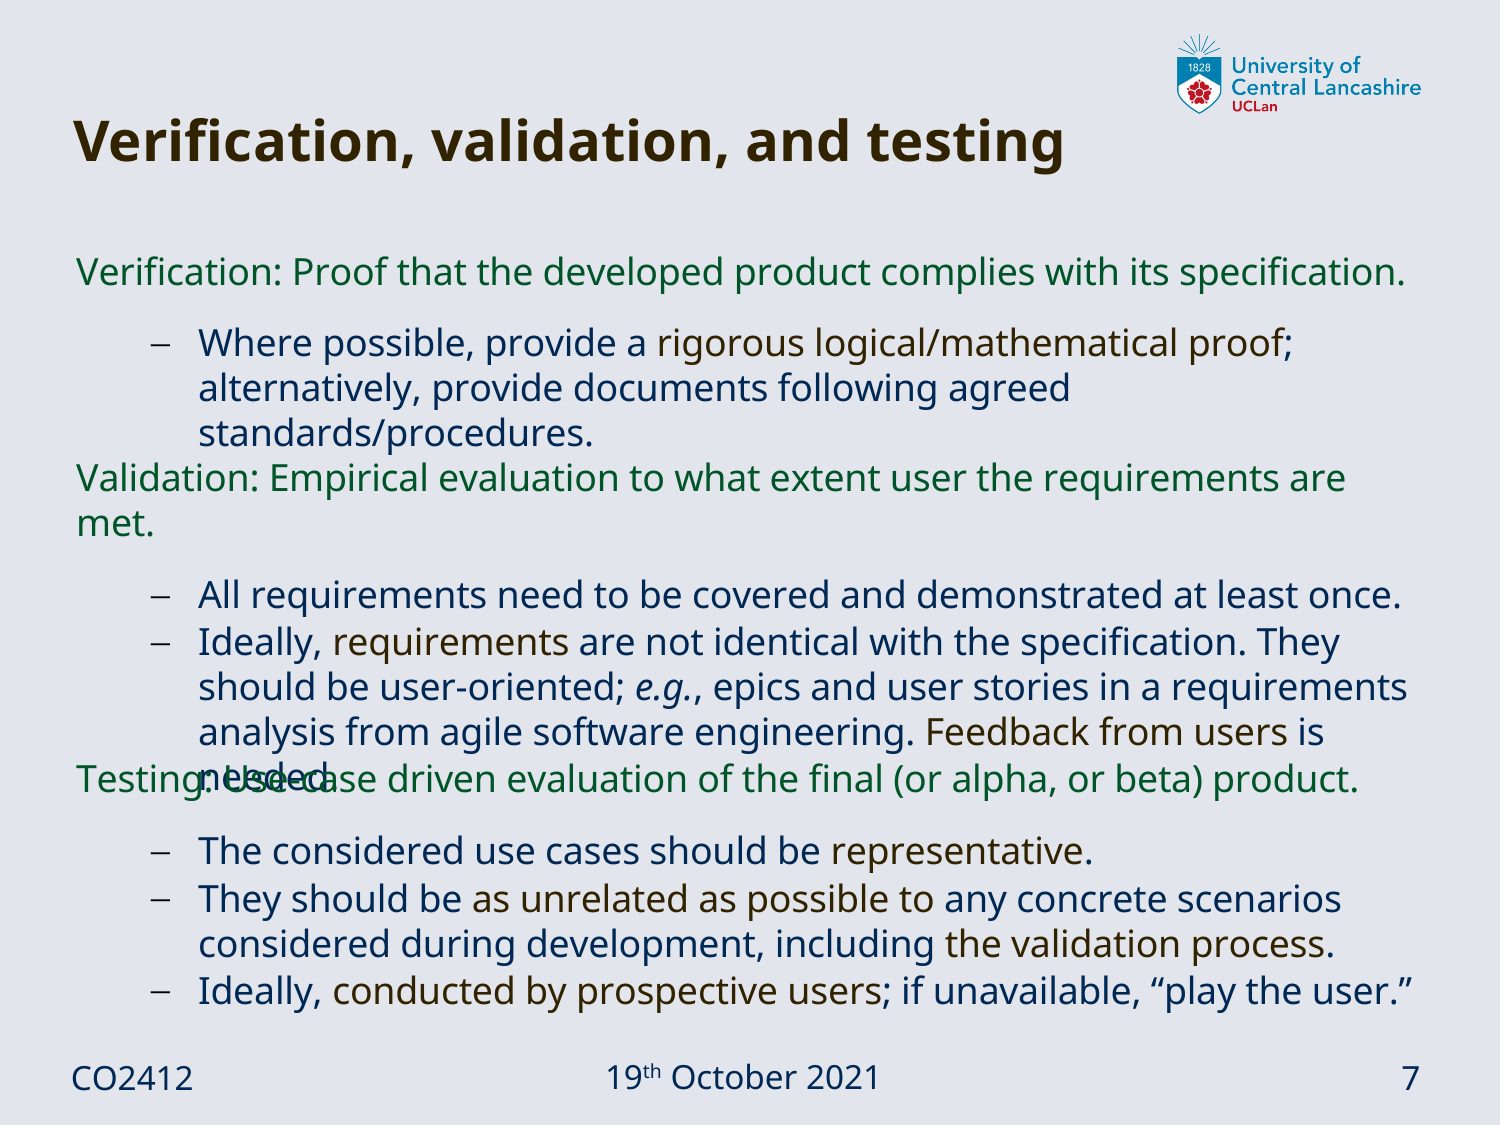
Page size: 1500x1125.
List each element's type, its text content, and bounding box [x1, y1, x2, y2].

picture [1177, 34, 1421, 93]
text_box Verification: Proof that the developed product complies with its specification. Where possible, provide a rigorous logical/mathematical proof; alternatively, provide documents following agreed standards/procedures. [59, 240, 1484, 417]
text_box Validation: Empirical evaluation to what extent user the requirements are met. All requirements need to be covered and demonstrated at least once. Ideally, requirements are not identical with the specification. They should be user-oriented; e.g., epics and user stories in a requirements analysis from agile software engineering. Feedback from users is needed. [59, 446, 1444, 716]
title Verification, validation, and testing [58, 93, 1475, 186]
text_box Testing: Use-case driven evaluation of the final (or alpha, or beta) product. The considered use cases should be representative. They should be as unrelated as possible to any concrete scenarios considered during development, including the validation process. Ideally, conducted by prospective users; if unavailable, “play the user.” [59, 748, 1444, 1020]
